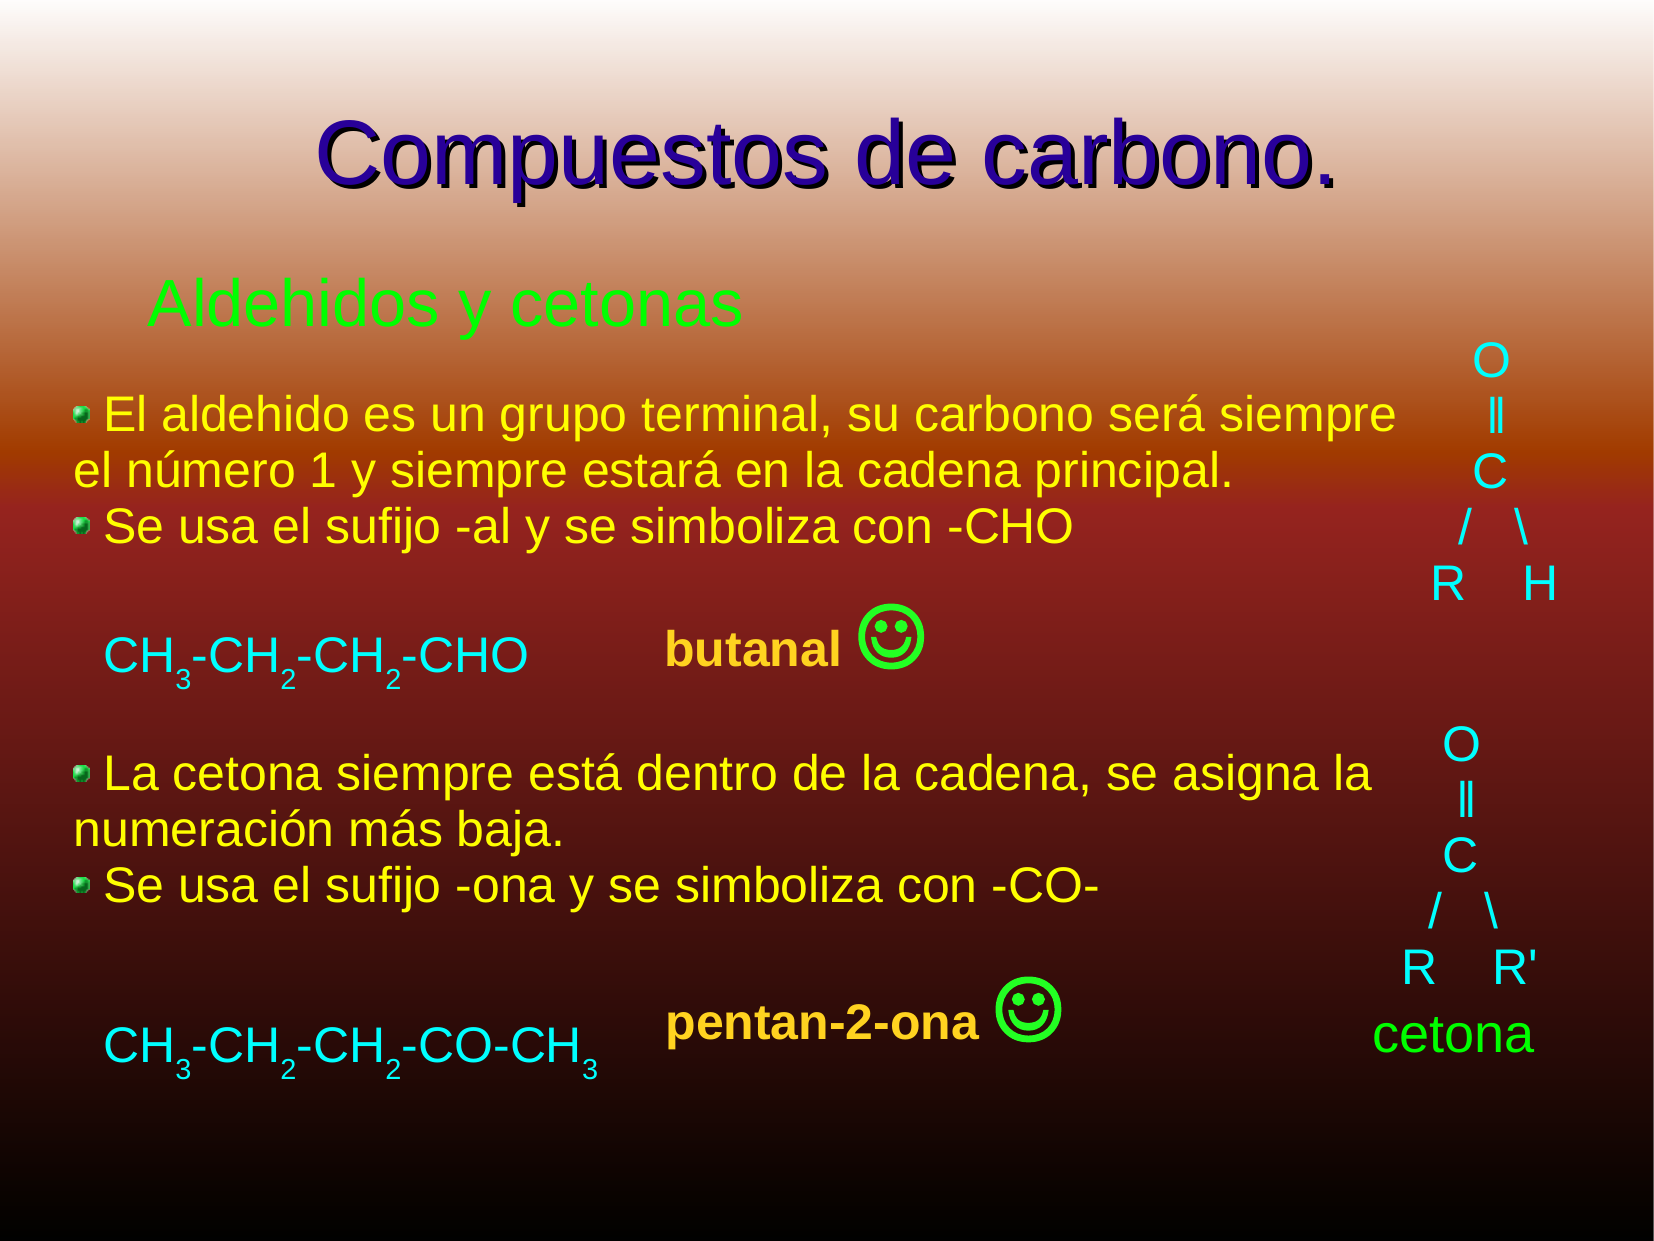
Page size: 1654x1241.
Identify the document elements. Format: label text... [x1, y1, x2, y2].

title Compuestos de carbono. [82, 49, 1571, 257]
list Aldehidos y cetonas [76, 265, 1182, 355]
text_box butanal  [649, 601, 1328, 709]
text_box O ‖ C / \ R R' [1358, 708, 1598, 1003]
picture [0, 0, 1654, 1241]
text_box pentan-2-ona  [650, 974, 1329, 1082]
text_box CH3-CH2-CH2-CO-CH3 [88, 1010, 680, 1093]
text_box CH3-CH2-CH2-CHO [88, 620, 649, 703]
text_box O ‖ C / \ R H [1387, 324, 1628, 619]
text_box El aldehido es un grupo terminal, su carbono será siempre el número 1 y siempre estará en la cadena principal. Se usa el sufijo -al y se simboliza con -CHO [59, 378, 1387, 562]
text_box La cetona siempre está dentro de la cadena, se asigna la numeración más baja. Se usa el sufijo -ona y se simboliza con -CO- [59, 738, 1418, 921]
text_box cetona [1329, 1003, 1565, 1065]
